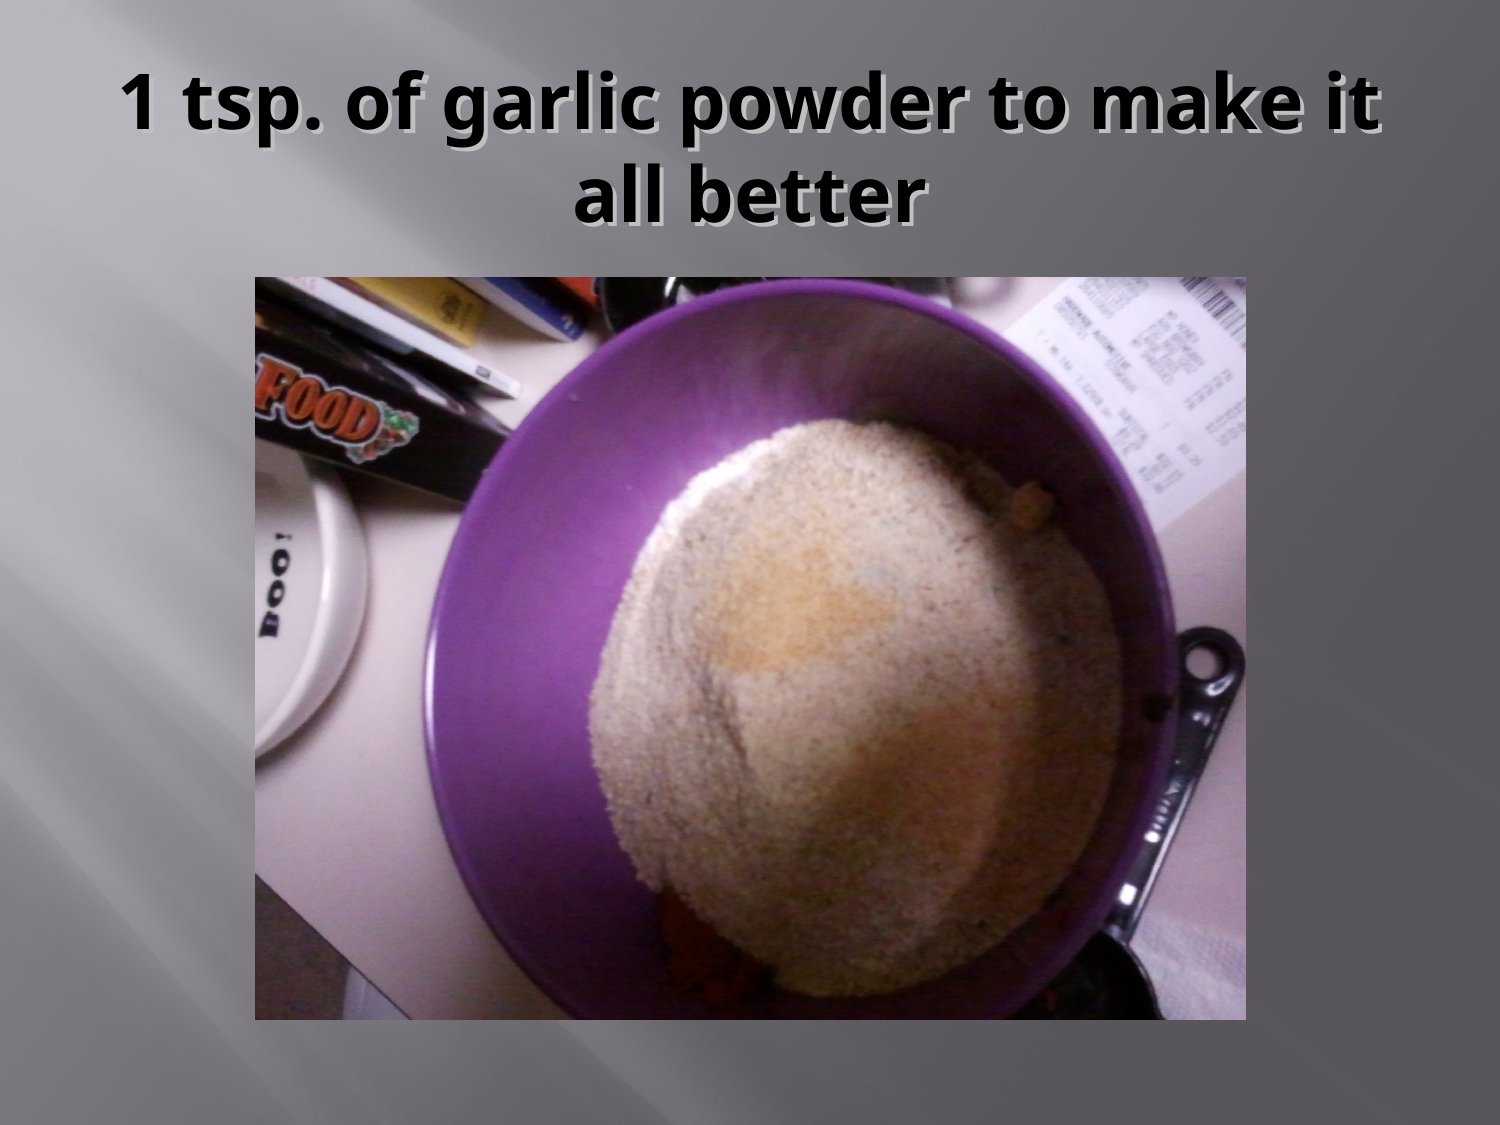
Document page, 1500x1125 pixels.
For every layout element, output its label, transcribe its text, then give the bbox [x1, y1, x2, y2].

picture [255, 277, 1246, 1020]
title 1 tsp. of garlic powder to make it all better [75, 45, 1426, 233]
